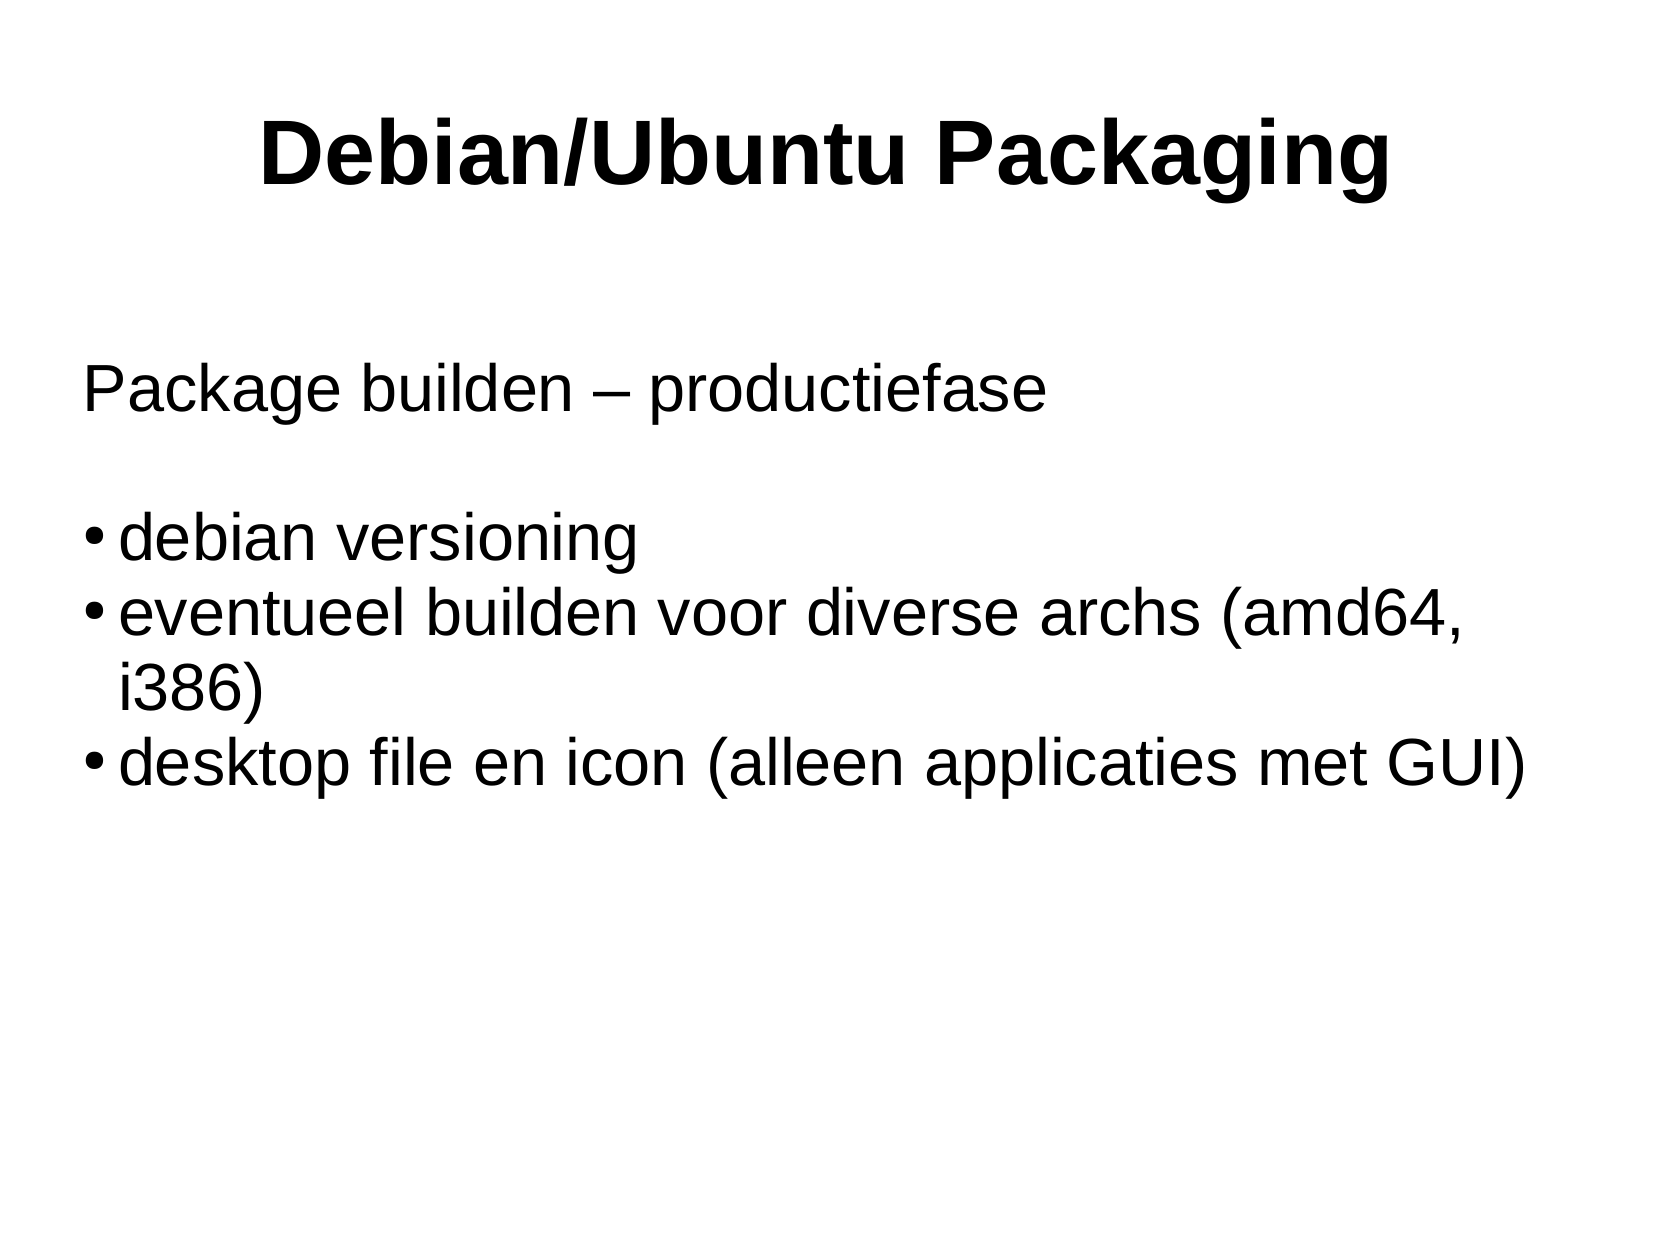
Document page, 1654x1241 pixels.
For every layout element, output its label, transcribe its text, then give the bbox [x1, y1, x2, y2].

subtitle Package builden – productiefase debian versioning eventueel builden voor diverse archs (amd64, i386) desktop file en icon (alleen applicaties met GUI) [82, 290, 1571, 1010]
title Debian/Ubuntu Packaging [82, 49, 1571, 257]
